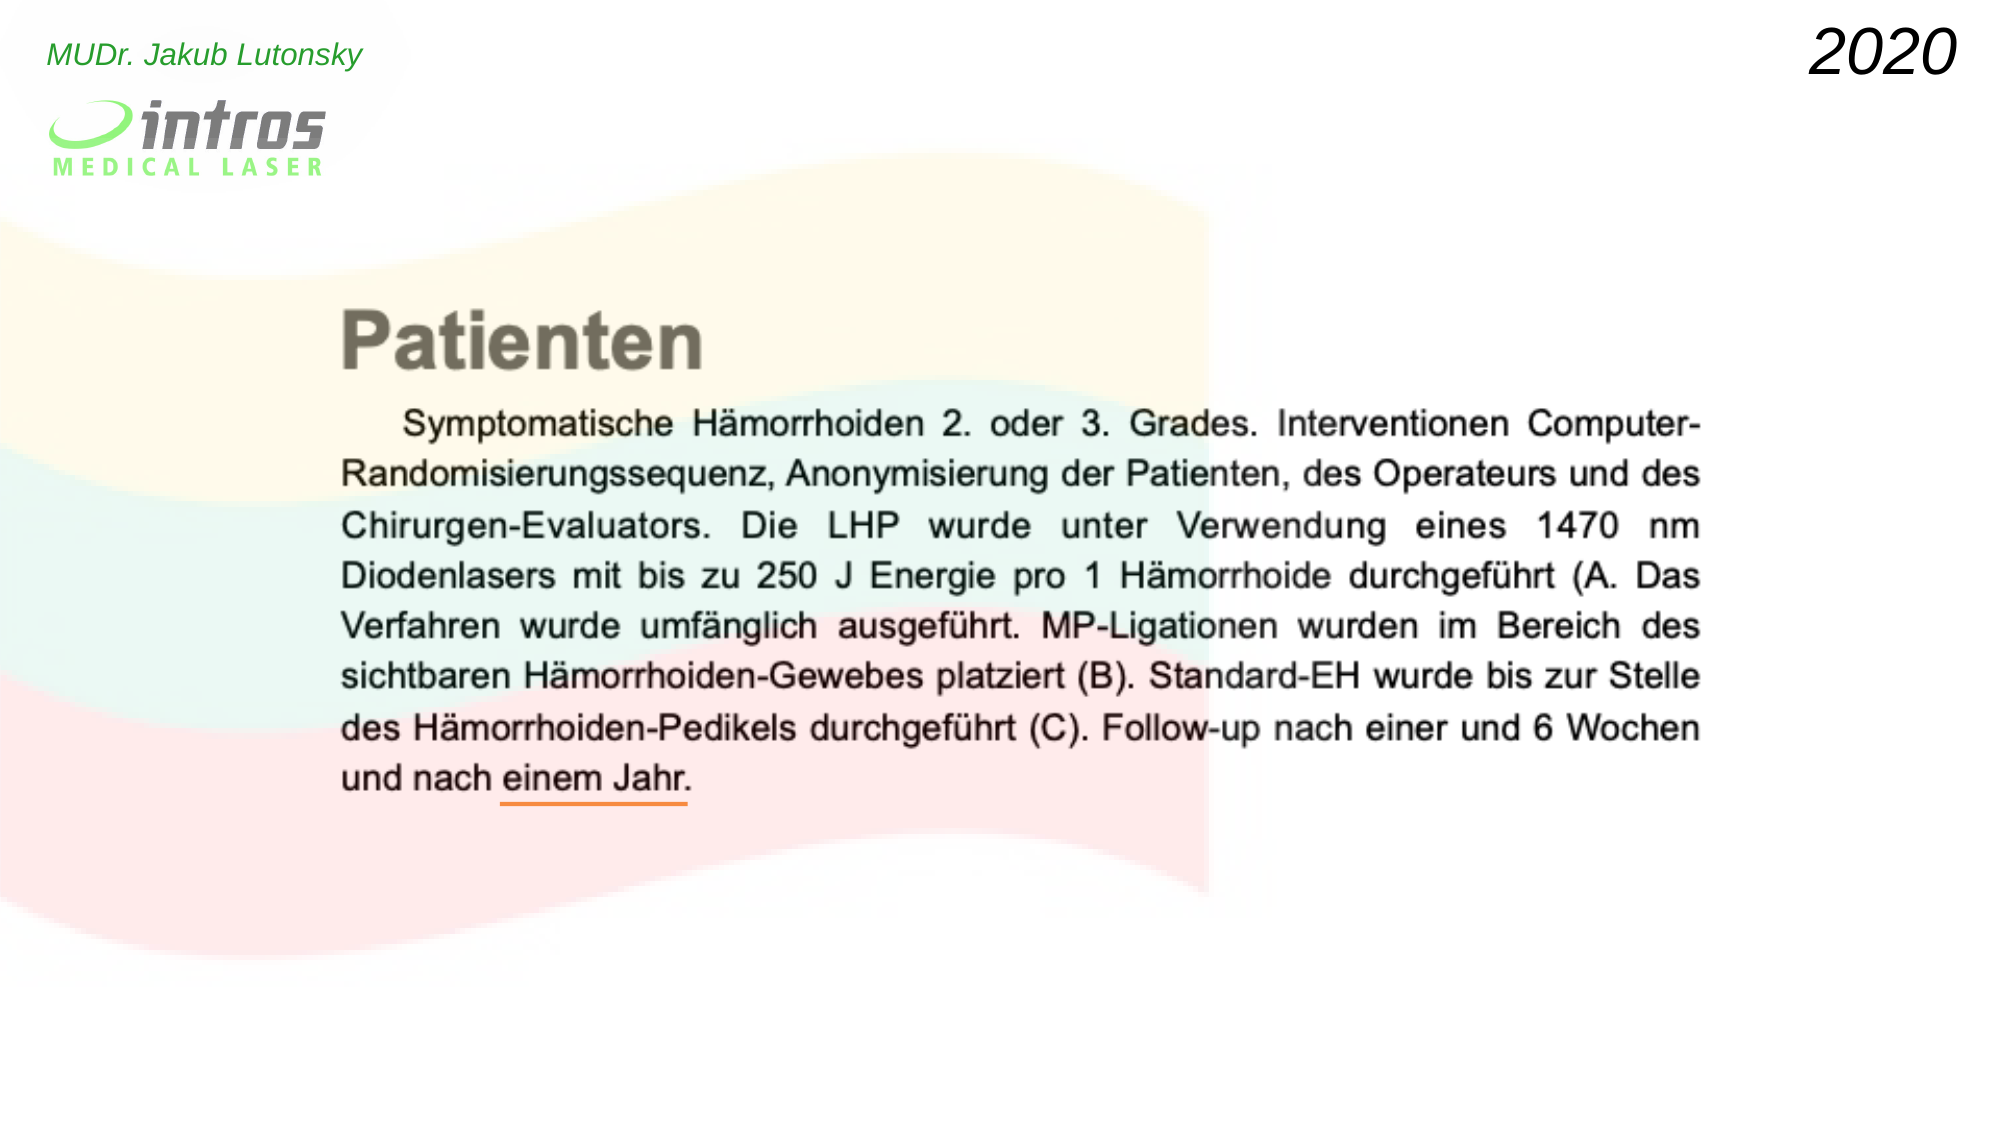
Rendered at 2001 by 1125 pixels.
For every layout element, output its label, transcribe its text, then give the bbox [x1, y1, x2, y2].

picture [0, 138, 1736, 987]
text_box 2020 [1802, 7, 2000, 97]
